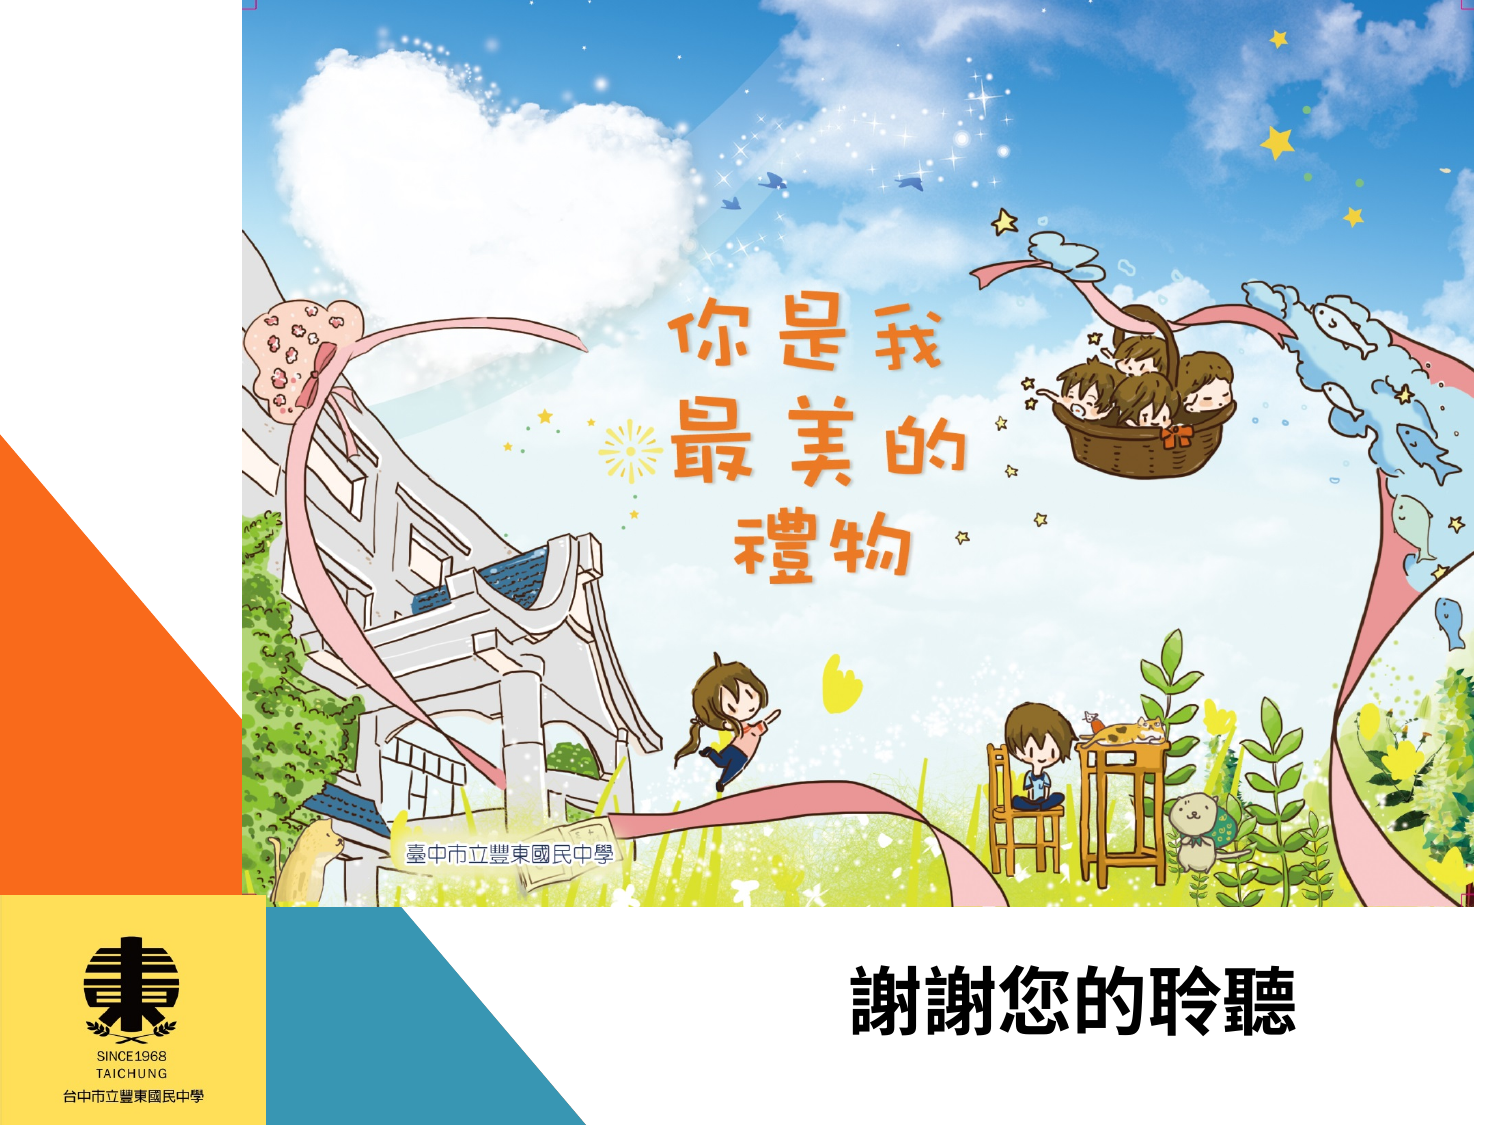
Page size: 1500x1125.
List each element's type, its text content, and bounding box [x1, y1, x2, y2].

text_box 謝謝您的聆聽 [832, 947, 1341, 1054]
picture [0, 0, 1474, 1125]
